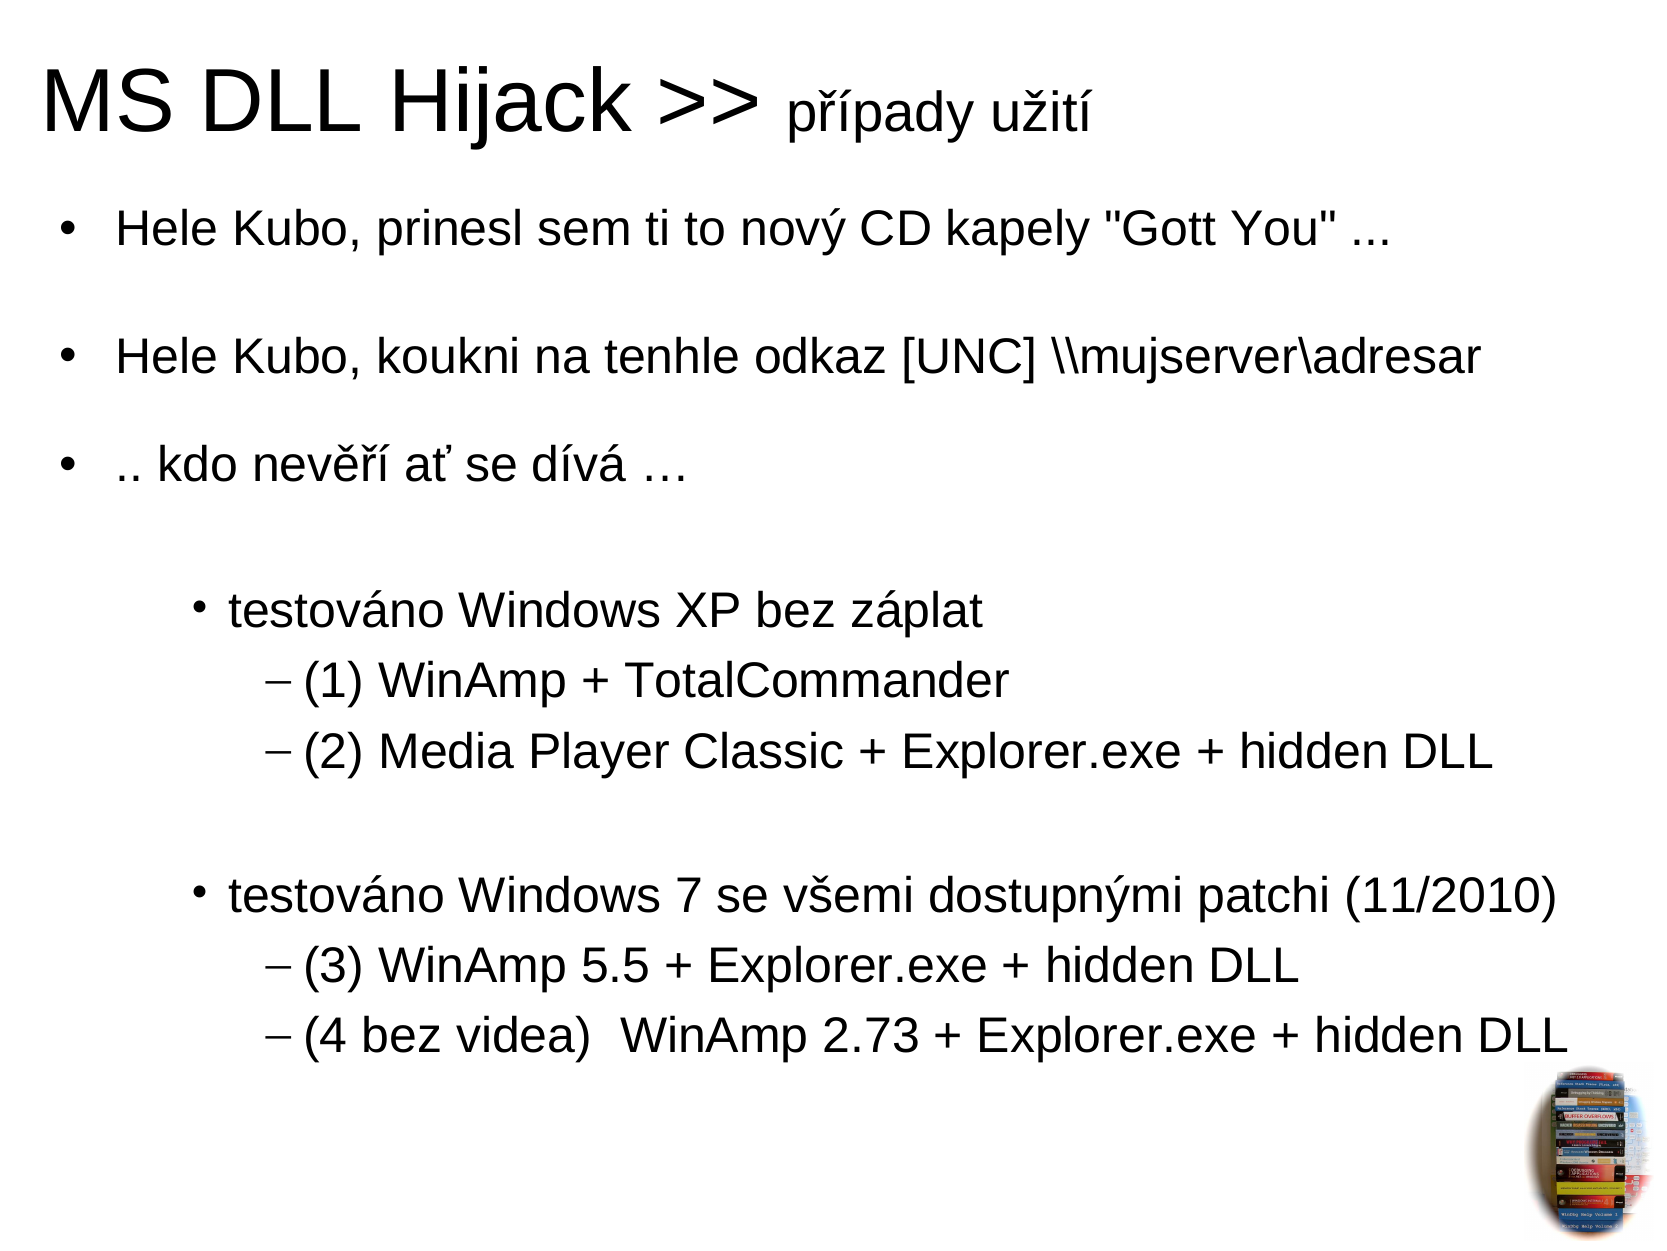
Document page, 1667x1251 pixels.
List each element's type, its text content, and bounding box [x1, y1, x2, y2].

picture [1524, 1062, 1654, 1241]
list Hele Kubo, prinesl sem ti to nový CD kapely "Gott You" ... Hele Kubo, koukni na tenhle odkaz [UNC] \\mujserver\adresar .. kdo nevěří ať se dívá … testováno Windows XP bez záplat (1) WinAmp + TotalCommander (2) Media Player Classic + Explorer.exe + hidden DLL testováno Windows 7 se všemi dostupnými patchi (11/2010) (3) WinAmp 5.5 + Explorer.exe + hidden DLL (4 bez videa) WinAmp 2.73 + Explorer.exe + hidden DLL [40, 200, 1626, 1213]
title MS DLL Hijack >> případy užití [40, 50, 1627, 201]
